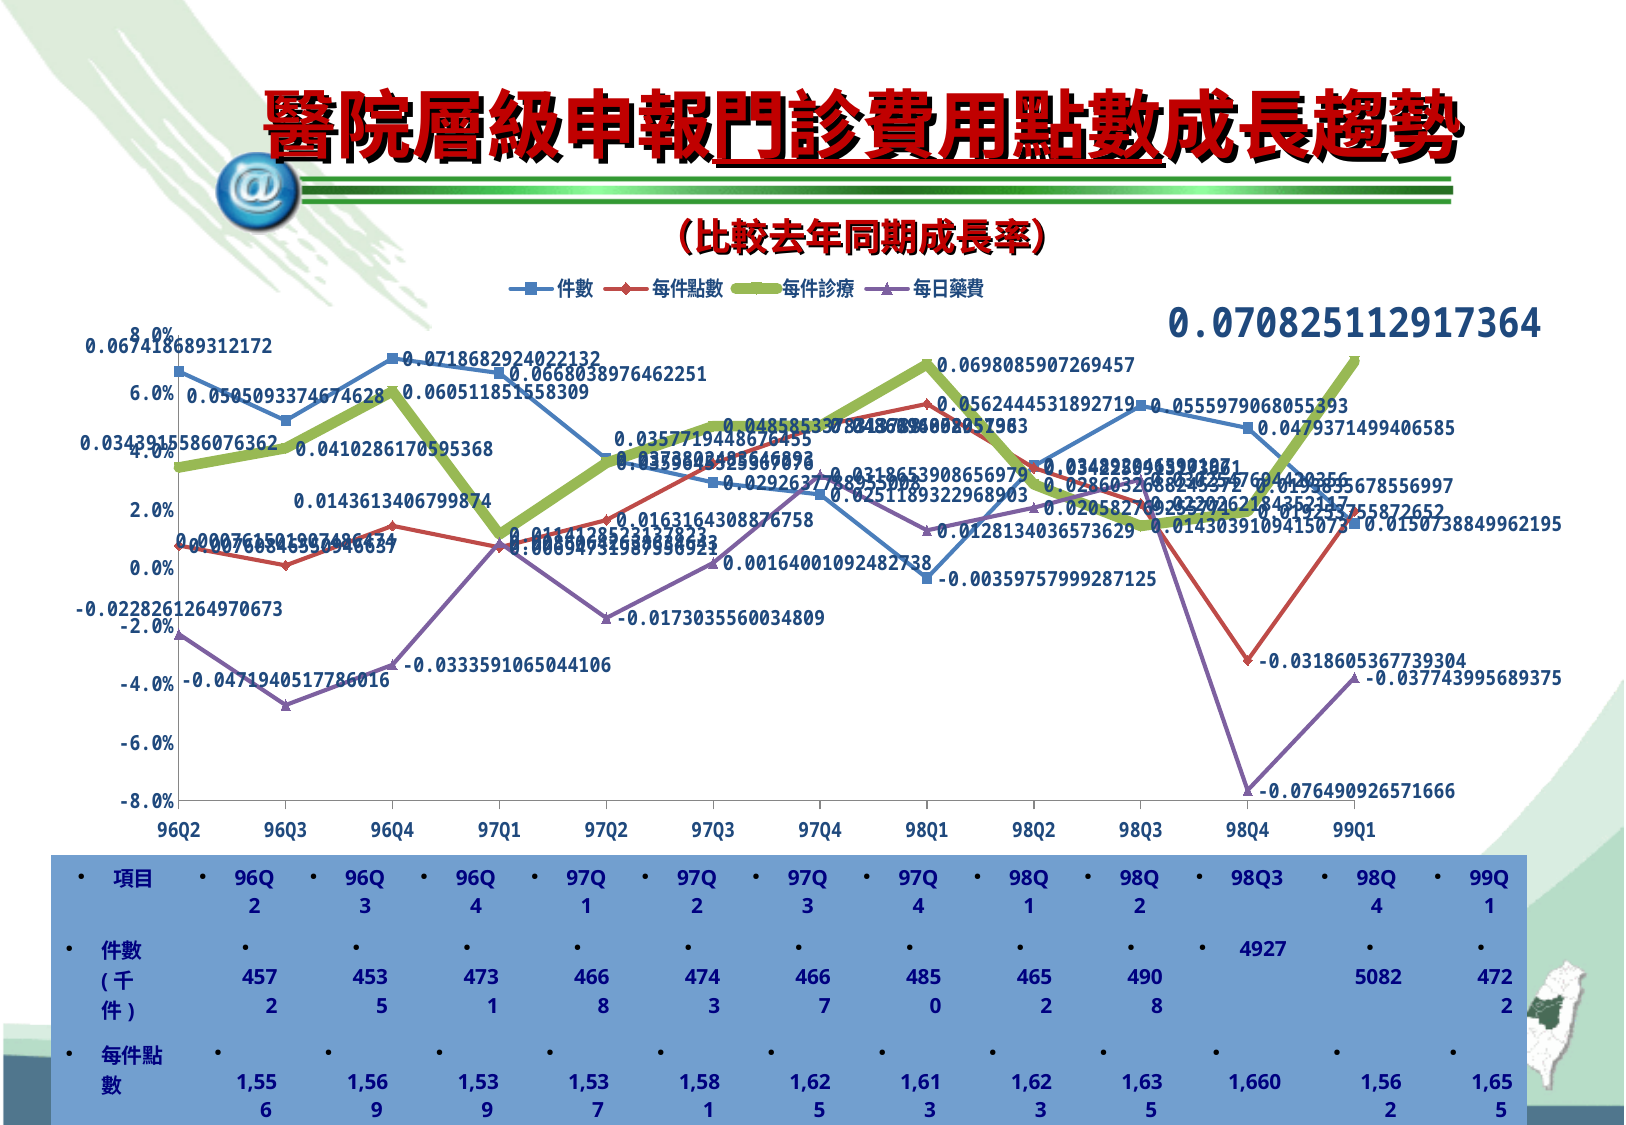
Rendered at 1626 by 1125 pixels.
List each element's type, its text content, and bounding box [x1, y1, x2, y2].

table_cell 4722 [1416, 927, 1527, 1032]
table_cell 1,623 [956, 1032, 1067, 1125]
table_cell 1,562 [1301, 1032, 1416, 1125]
title 醫院層級申報門診費用點數成長趨勢 （比較去年同期成長率） [162, 70, 1562, 257]
table_cell 1,613 [845, 1032, 956, 1125]
table_header 98Q3 [1177, 856, 1301, 927]
table_header 96Q4 [403, 856, 513, 927]
table_cell 1,539 [403, 1032, 513, 1125]
table_header 97Q3 [735, 856, 845, 927]
table_cell 1,660 [1177, 1032, 1301, 1125]
table_header 98Q4 [1301, 856, 1416, 927]
table_cell 4668 [513, 927, 624, 1032]
table_header 97Q4 [845, 856, 956, 927]
table_header 97Q2 [624, 856, 735, 927]
chart [74, 257, 1563, 856]
table_cell 1,537 [513, 1032, 624, 1125]
table_cell 4927 [1177, 927, 1301, 1032]
table_cell 4667 [735, 927, 845, 1032]
table_cell 1,625 [735, 1032, 845, 1125]
table_cell 4572 [181, 927, 292, 1032]
table_header 98Q1 [956, 856, 1067, 927]
table_header 項目 [51, 855, 181, 927]
table_cell 5082 [1301, 927, 1416, 1032]
table_cell 4850 [845, 927, 956, 1032]
table_cell 4652 [956, 927, 1067, 1032]
table_cell 1,556 [181, 1032, 292, 1125]
table_header 96Q3 [292, 856, 403, 927]
table_cell 4731 [403, 927, 513, 1032]
table_cell 4908 [1067, 927, 1177, 1032]
table_header 98Q2 [1067, 856, 1177, 927]
table_cell 1,569 [292, 1032, 403, 1125]
table_cell 件數(千件) [51, 927, 181, 1032]
table_header 97Q1 [513, 856, 624, 927]
table_header 96Q2 [181, 856, 292, 927]
table_cell 1,655 [1416, 1032, 1527, 1125]
table_cell 每件點數 [51, 1032, 181, 1125]
table_cell 1,581 [624, 1032, 735, 1125]
table_cell 1,635 [1067, 1032, 1177, 1125]
table_cell 4743 [624, 927, 735, 1032]
table_header 99Q1 [1416, 856, 1527, 927]
table_cell 4535 [292, 927, 403, 1032]
